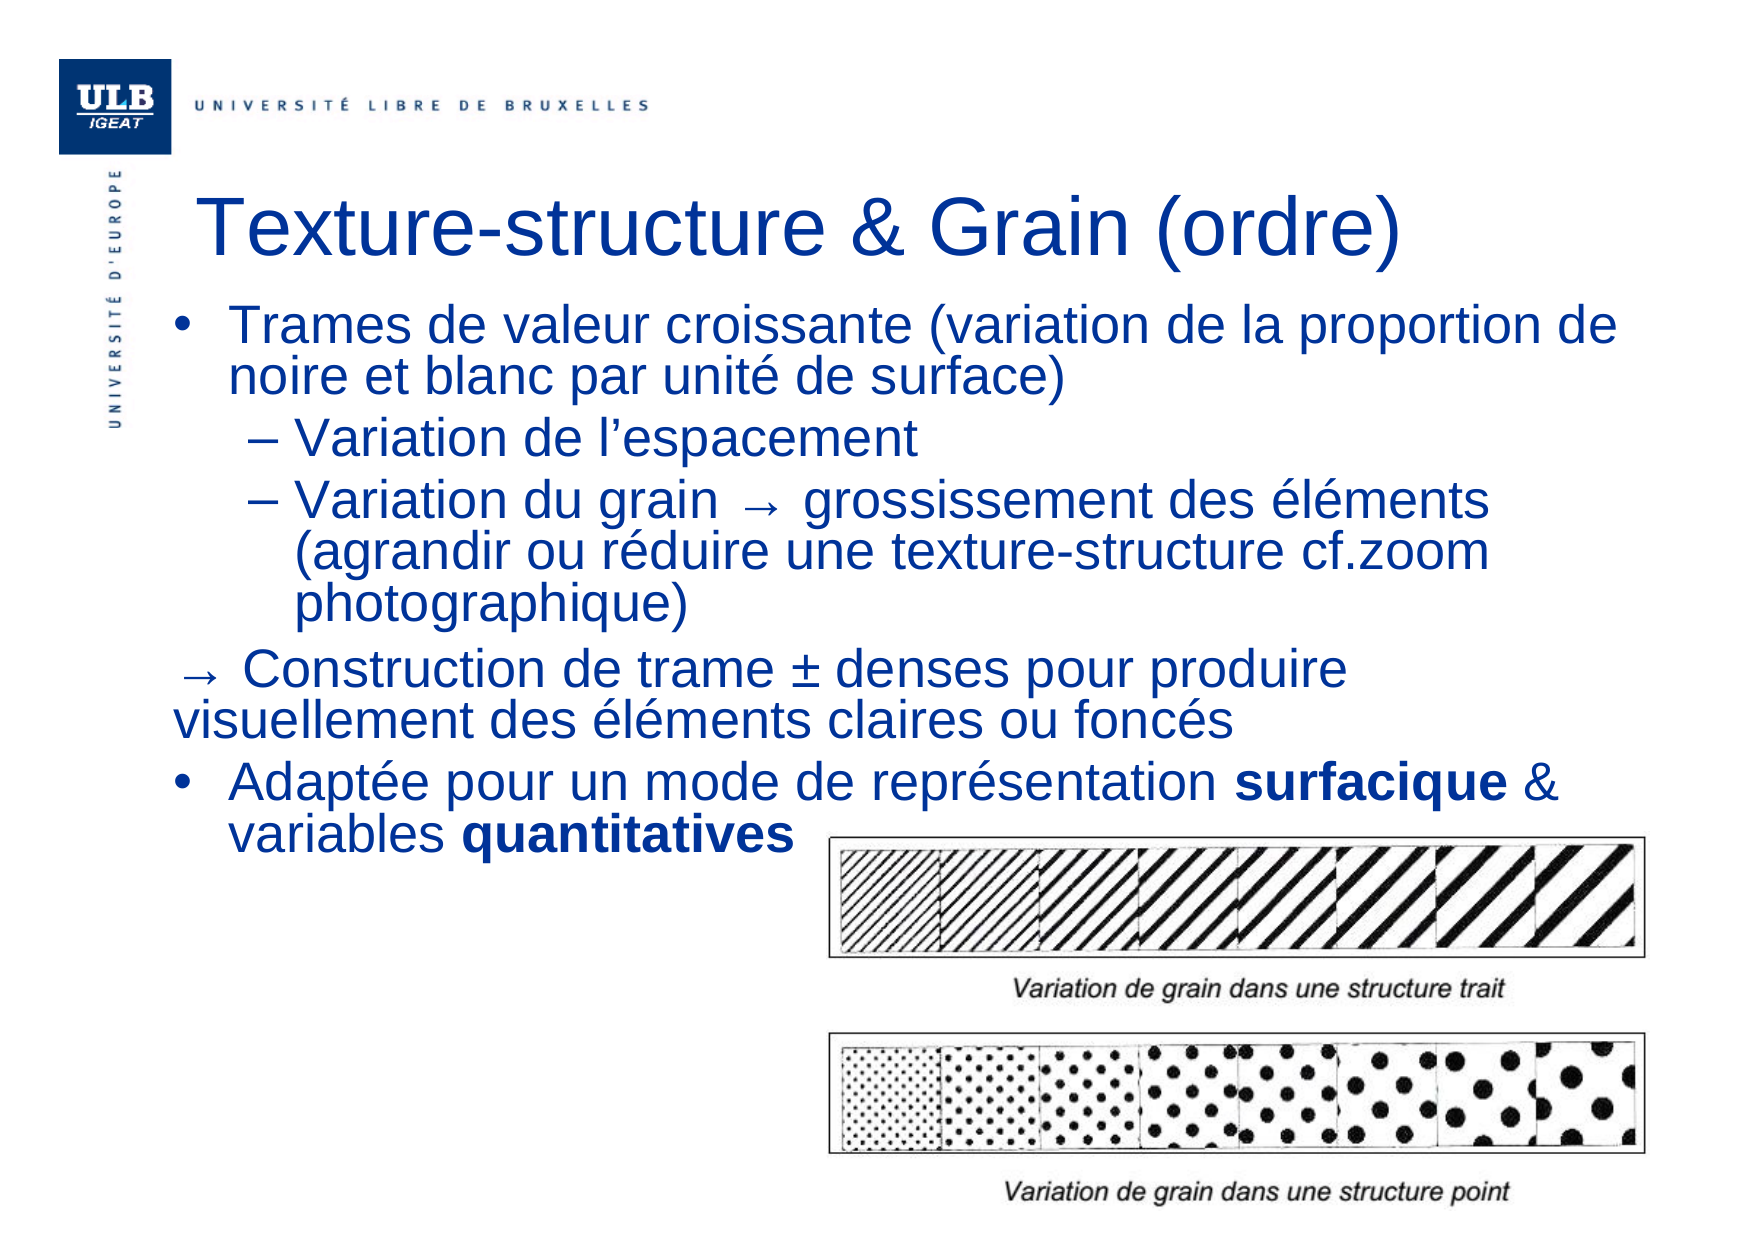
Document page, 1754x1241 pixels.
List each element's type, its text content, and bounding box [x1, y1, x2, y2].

picture [826, 831, 1650, 1211]
picture [59, 59, 1695, 1182]
title Texture-structure & Grain (ordre) [132, 145, 1469, 318]
list Trames de valeur croissante (variation de la proportion de noire et blanc par unité de surface) Variation de l’espacement Variation du grain → grossissement des éléments (agrandir ou réduire une texture-structure cf.zoom photographique) → Construction de trame ± denses pour produire visuellement des éléments claires ou foncés Adaptée pour un mode de représentation surfacique & variables quantitatives [158, 294, 1654, 1241]
